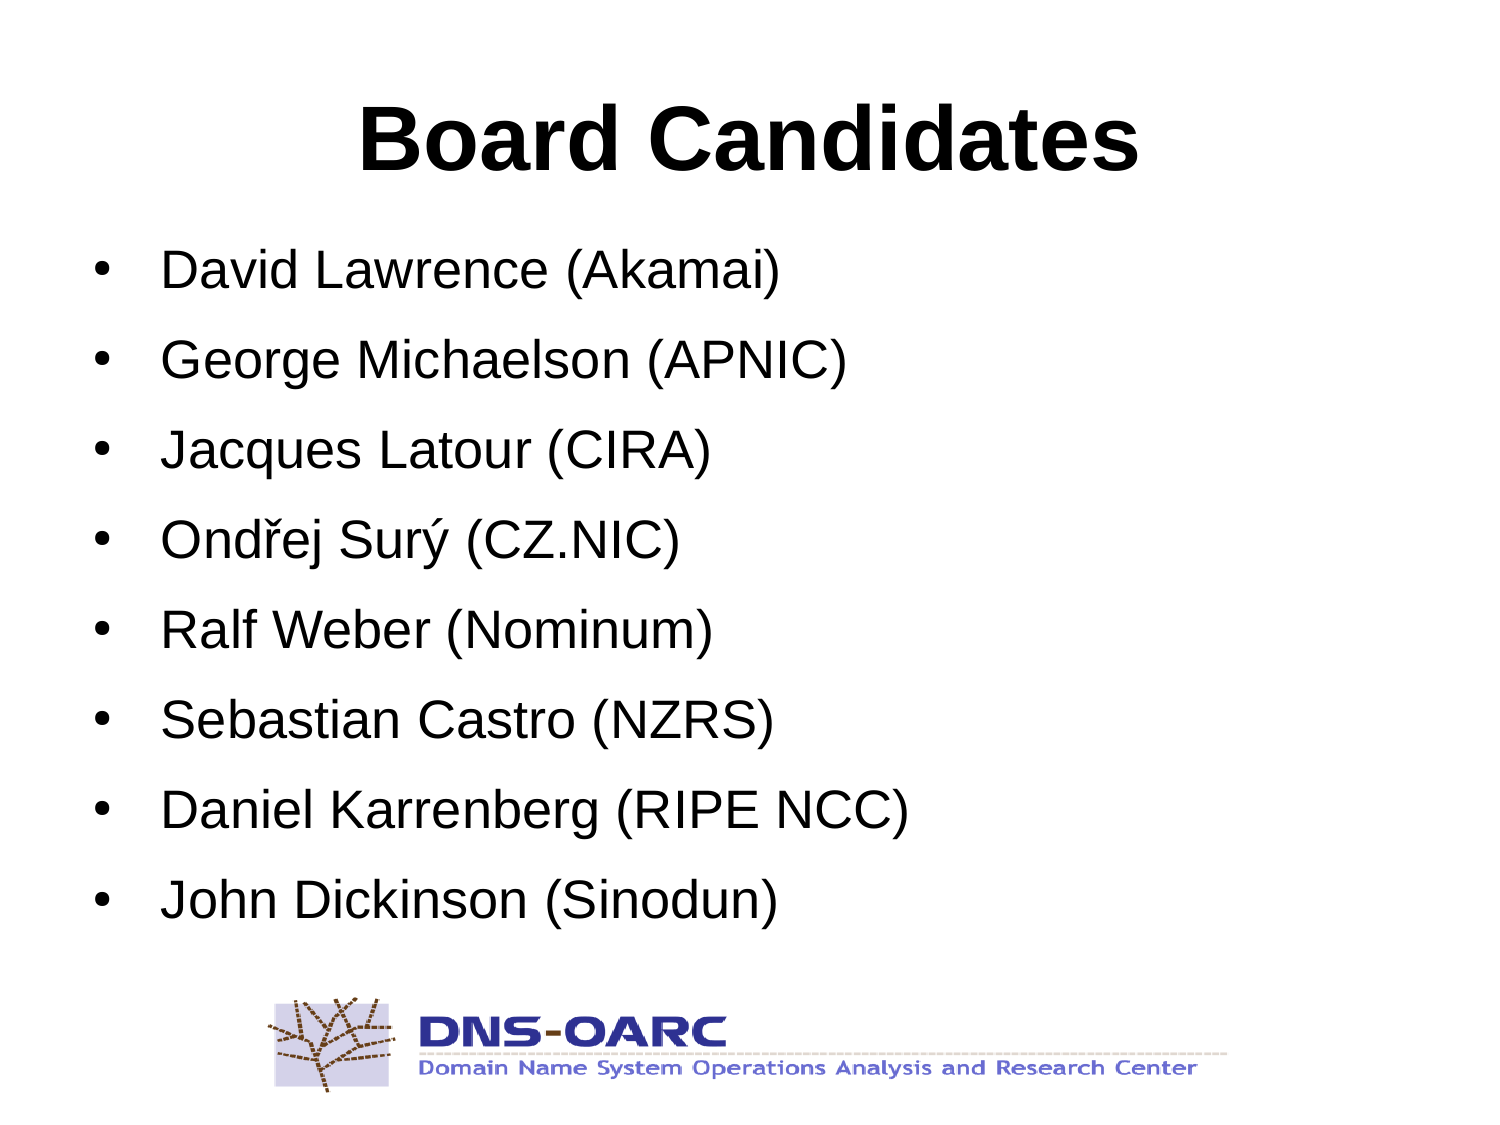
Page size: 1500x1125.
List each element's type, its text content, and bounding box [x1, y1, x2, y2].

list David Lawrence (Akamai) George Michaelson (APNIC) Jacques Latour (CIRA) Ondřej Surý (CZ.NIC) Ralf Weber (Nominum) Sebastian Castro (NZRS) Daniel Karrenberg (RIPE NCC) John Dickinson (Sinodun) [75, 239, 1425, 893]
title Board Candidates [75, 44, 1425, 233]
picture [214, 991, 1259, 1099]
